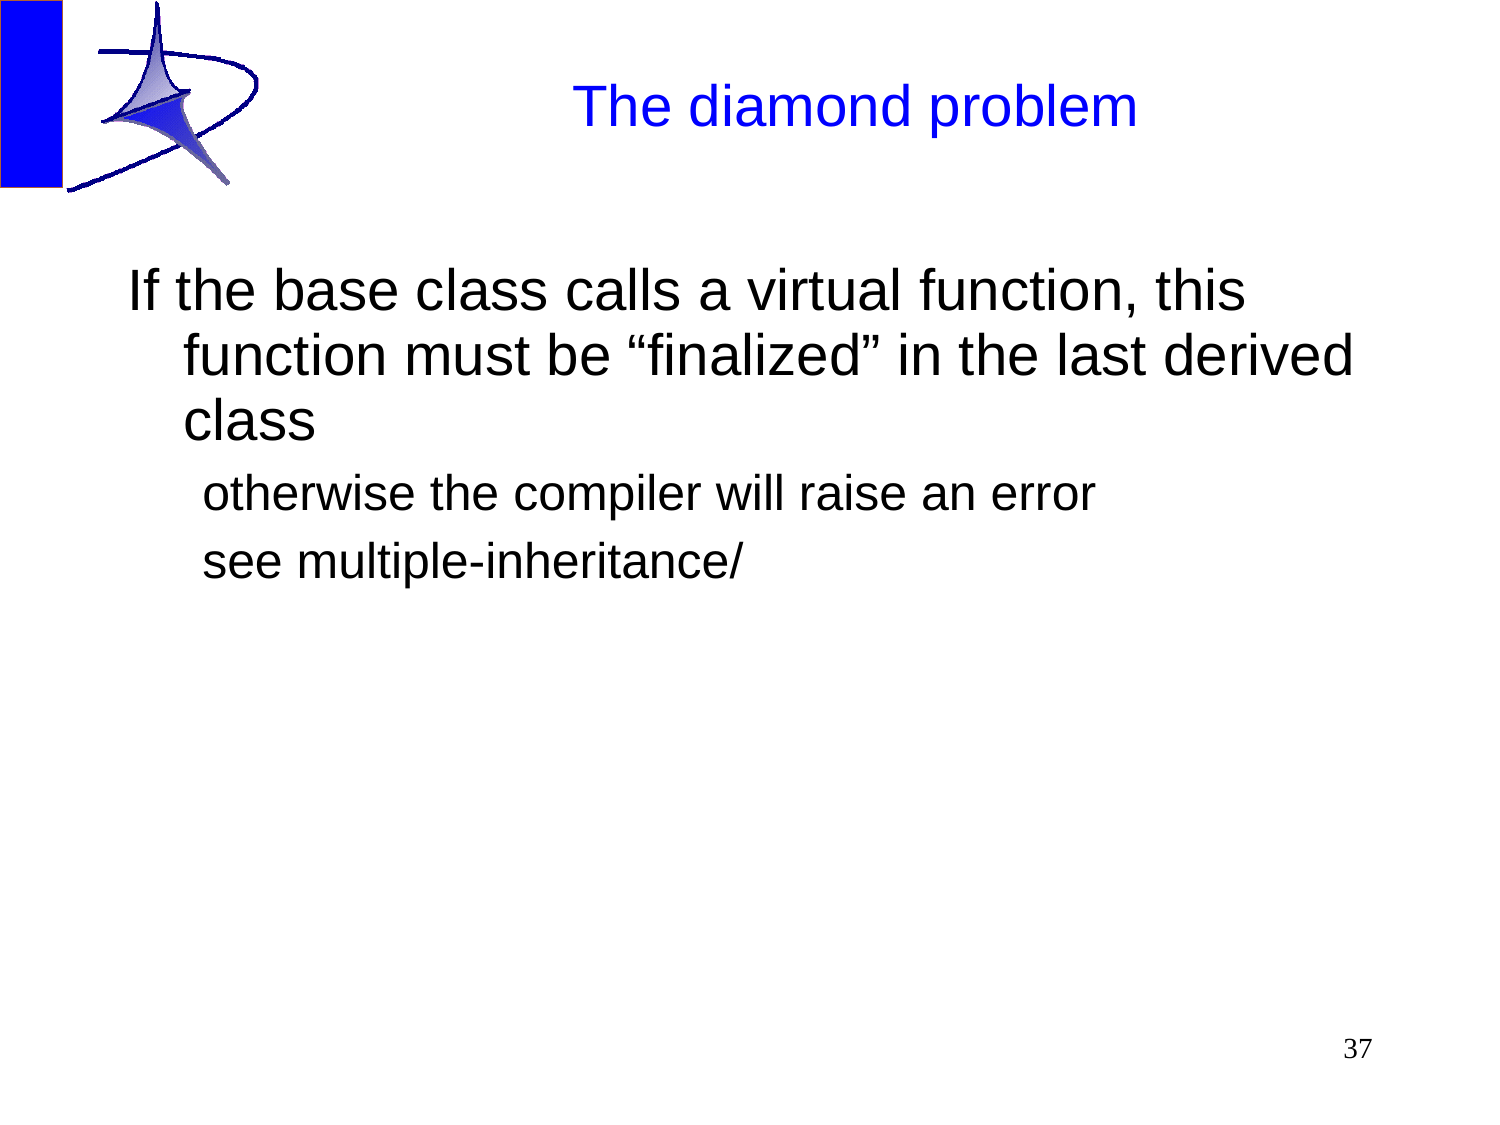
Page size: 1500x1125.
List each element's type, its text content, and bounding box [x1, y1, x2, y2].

title The diamond problem [262, 24, 1450, 188]
picture [62, 0, 263, 197]
list If the base class calls a virtual function, this function must be “finalized” in the last derived class otherwise the compiler will raise an error see multiple-inheritance/ [112, 249, 1450, 1001]
